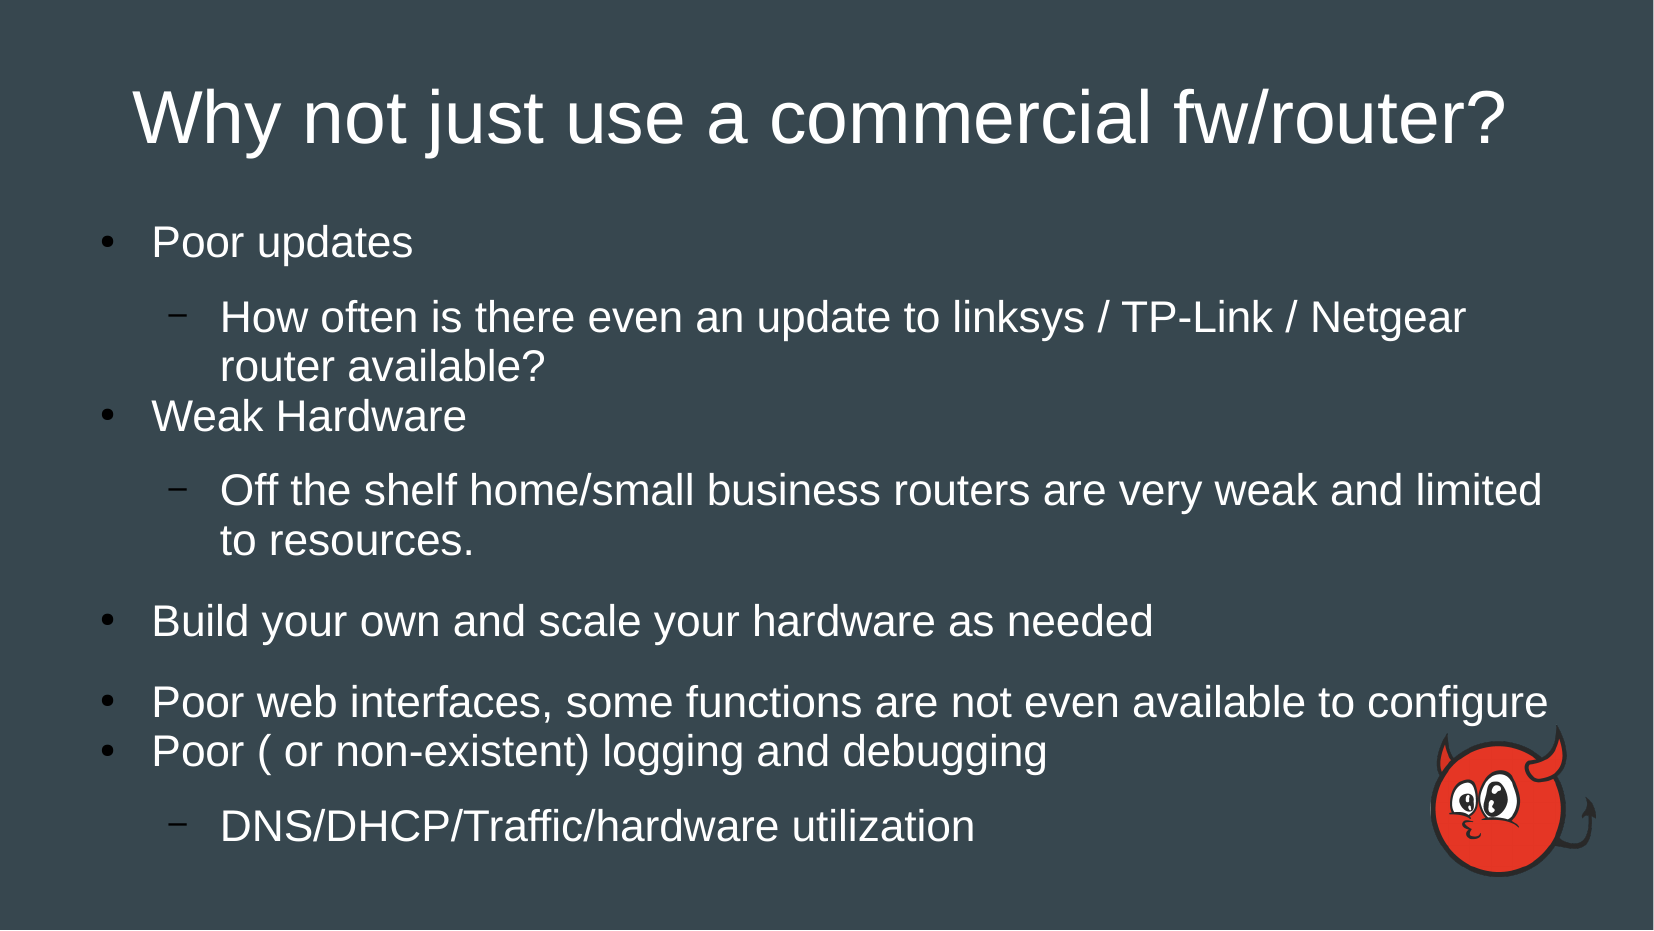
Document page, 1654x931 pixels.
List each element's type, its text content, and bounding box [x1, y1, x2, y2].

picture [1427, 717, 1598, 888]
list Poor updates How often is there even an update to linksys / TP-Link / Netgear router available? Weak Hardware Off the shelf home/small business routers are very weak and limited to resources. Build your own and scale your hardware as needed Poor web interfaces, some functions are not even available to configure Poor ( or non-existent) logging and debugging DNS/DHCP/Traffic/hardware utilization [82, 217, 1571, 871]
title Why not just use a commercial fw/router? [110, 39, 1531, 196]
